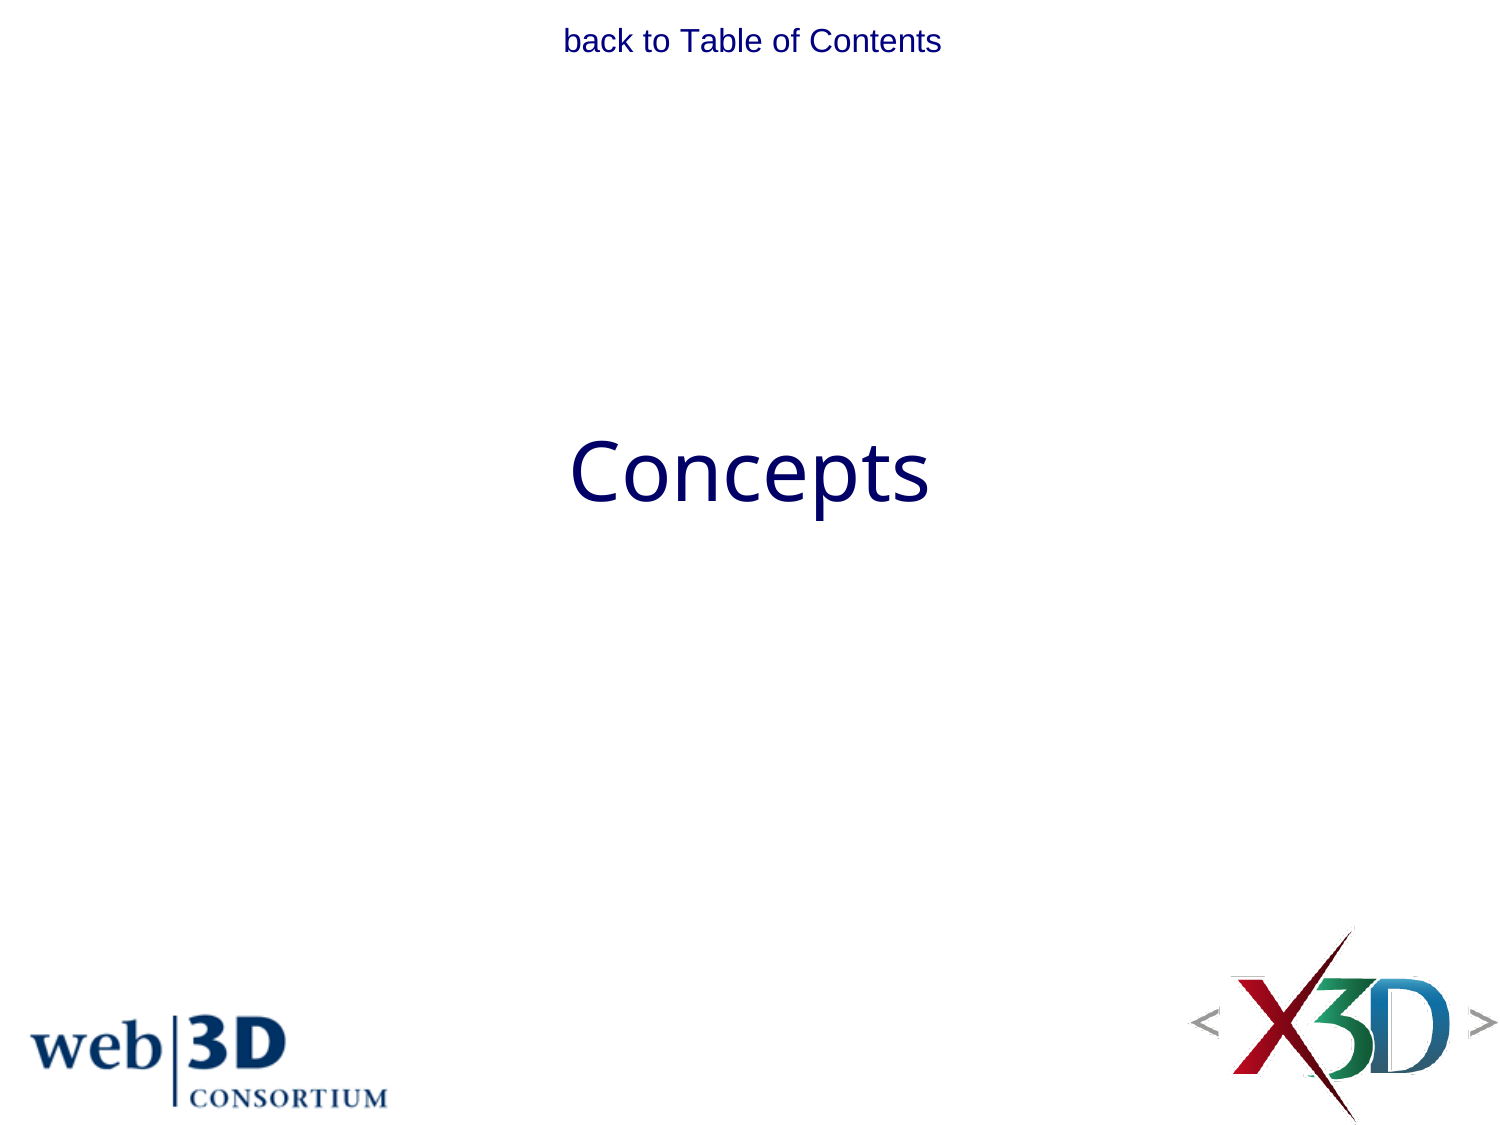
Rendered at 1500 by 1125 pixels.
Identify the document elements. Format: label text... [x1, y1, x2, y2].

text_box back to Table of Contents [548, 14, 958, 68]
picture [1187, 926, 1500, 1125]
title Concepts [112, 374, 1388, 563]
picture [12, 998, 413, 1118]
